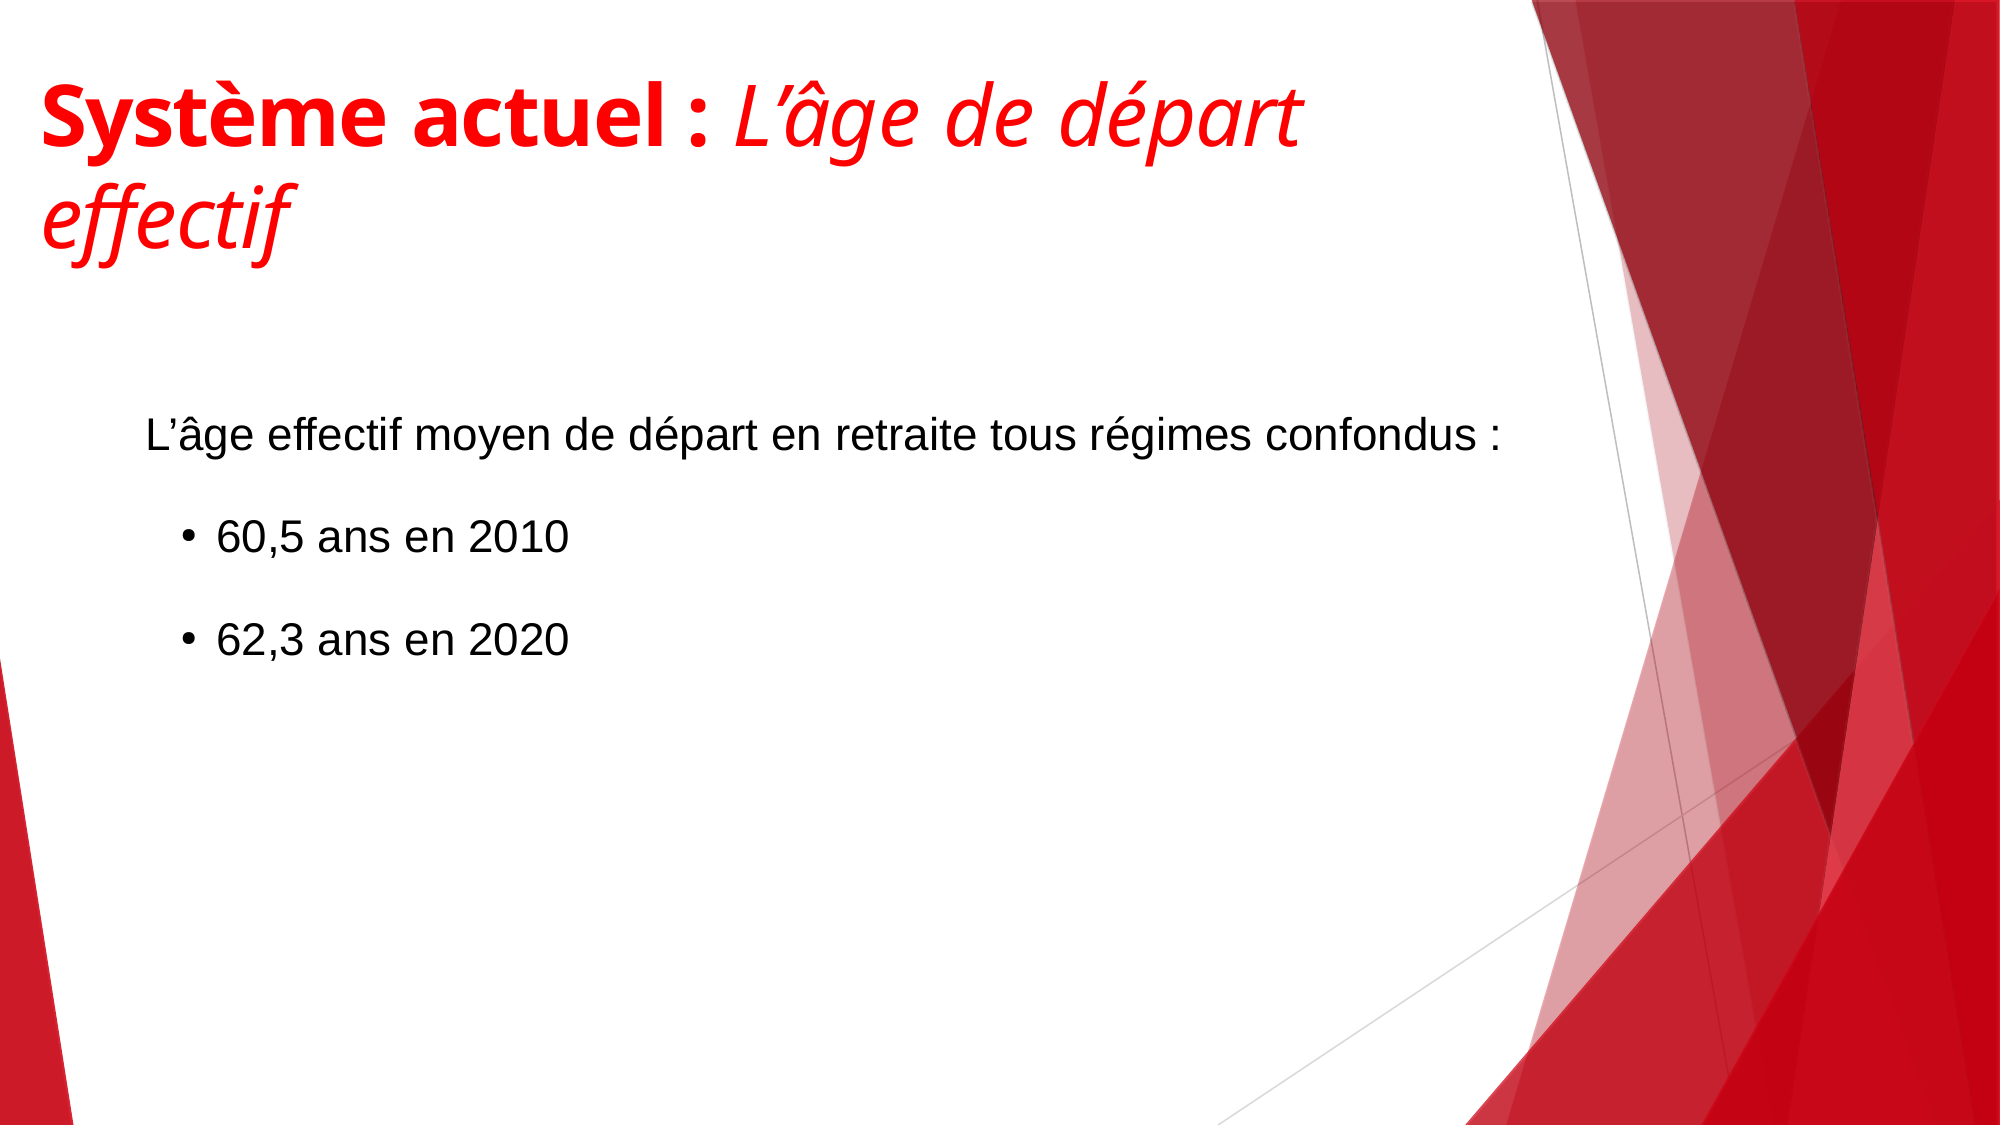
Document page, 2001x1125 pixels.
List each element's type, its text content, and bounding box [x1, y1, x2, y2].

text_box Système actuel : L’âge de départ effectif [84, 208, 120, 267]
text_box L’âge effectif moyen de départ en retraite tous régimes confondus : 60,5 ans en 2010 62,3 ans en 2020 [130, 401, 1595, 957]
text_box Système actuel : L’âge de départ effectif [38, 59, 1447, 267]
